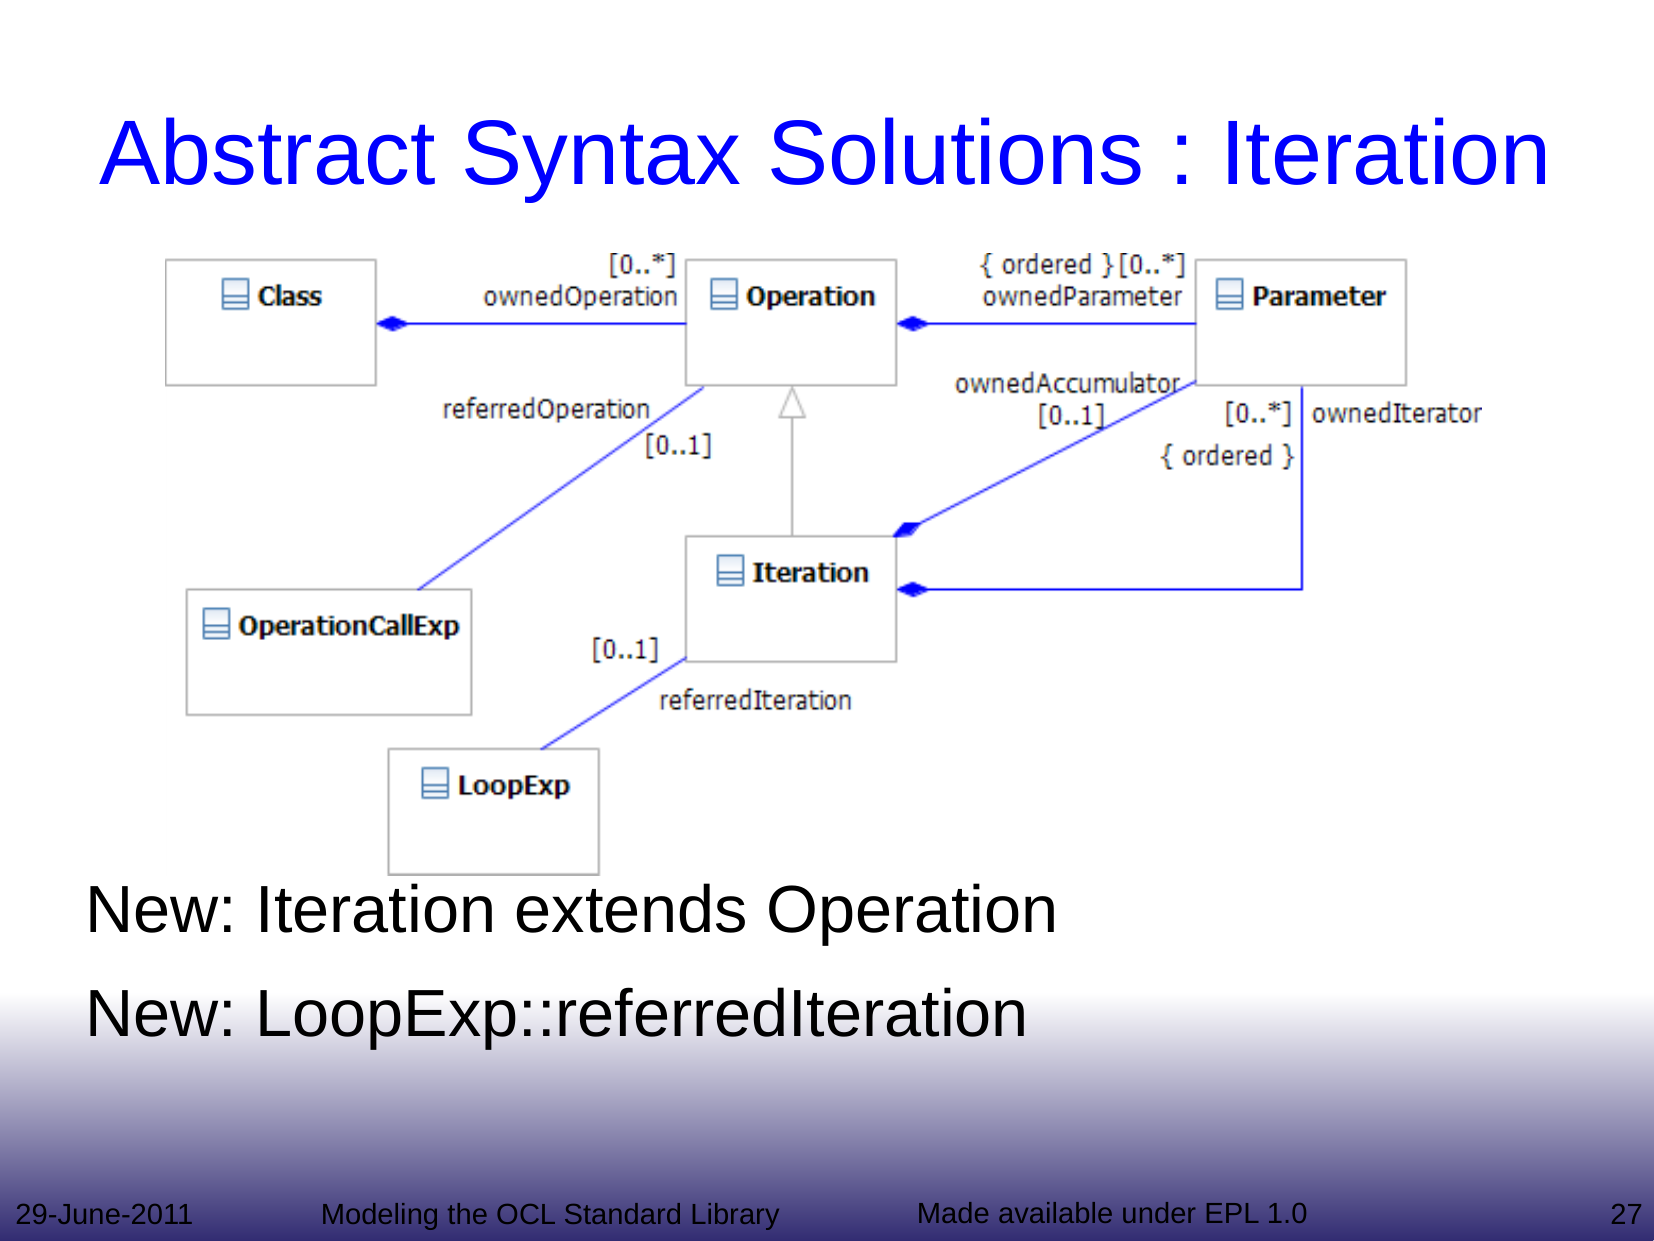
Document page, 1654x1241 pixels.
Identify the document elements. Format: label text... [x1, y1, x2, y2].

picture [165, 253, 1482, 876]
title Abstract Syntax Solutions : Iteration [82, 49, 1571, 257]
list New: Iteration extends Operation New: LoopExp::referredIteration [85, 872, 1574, 1064]
